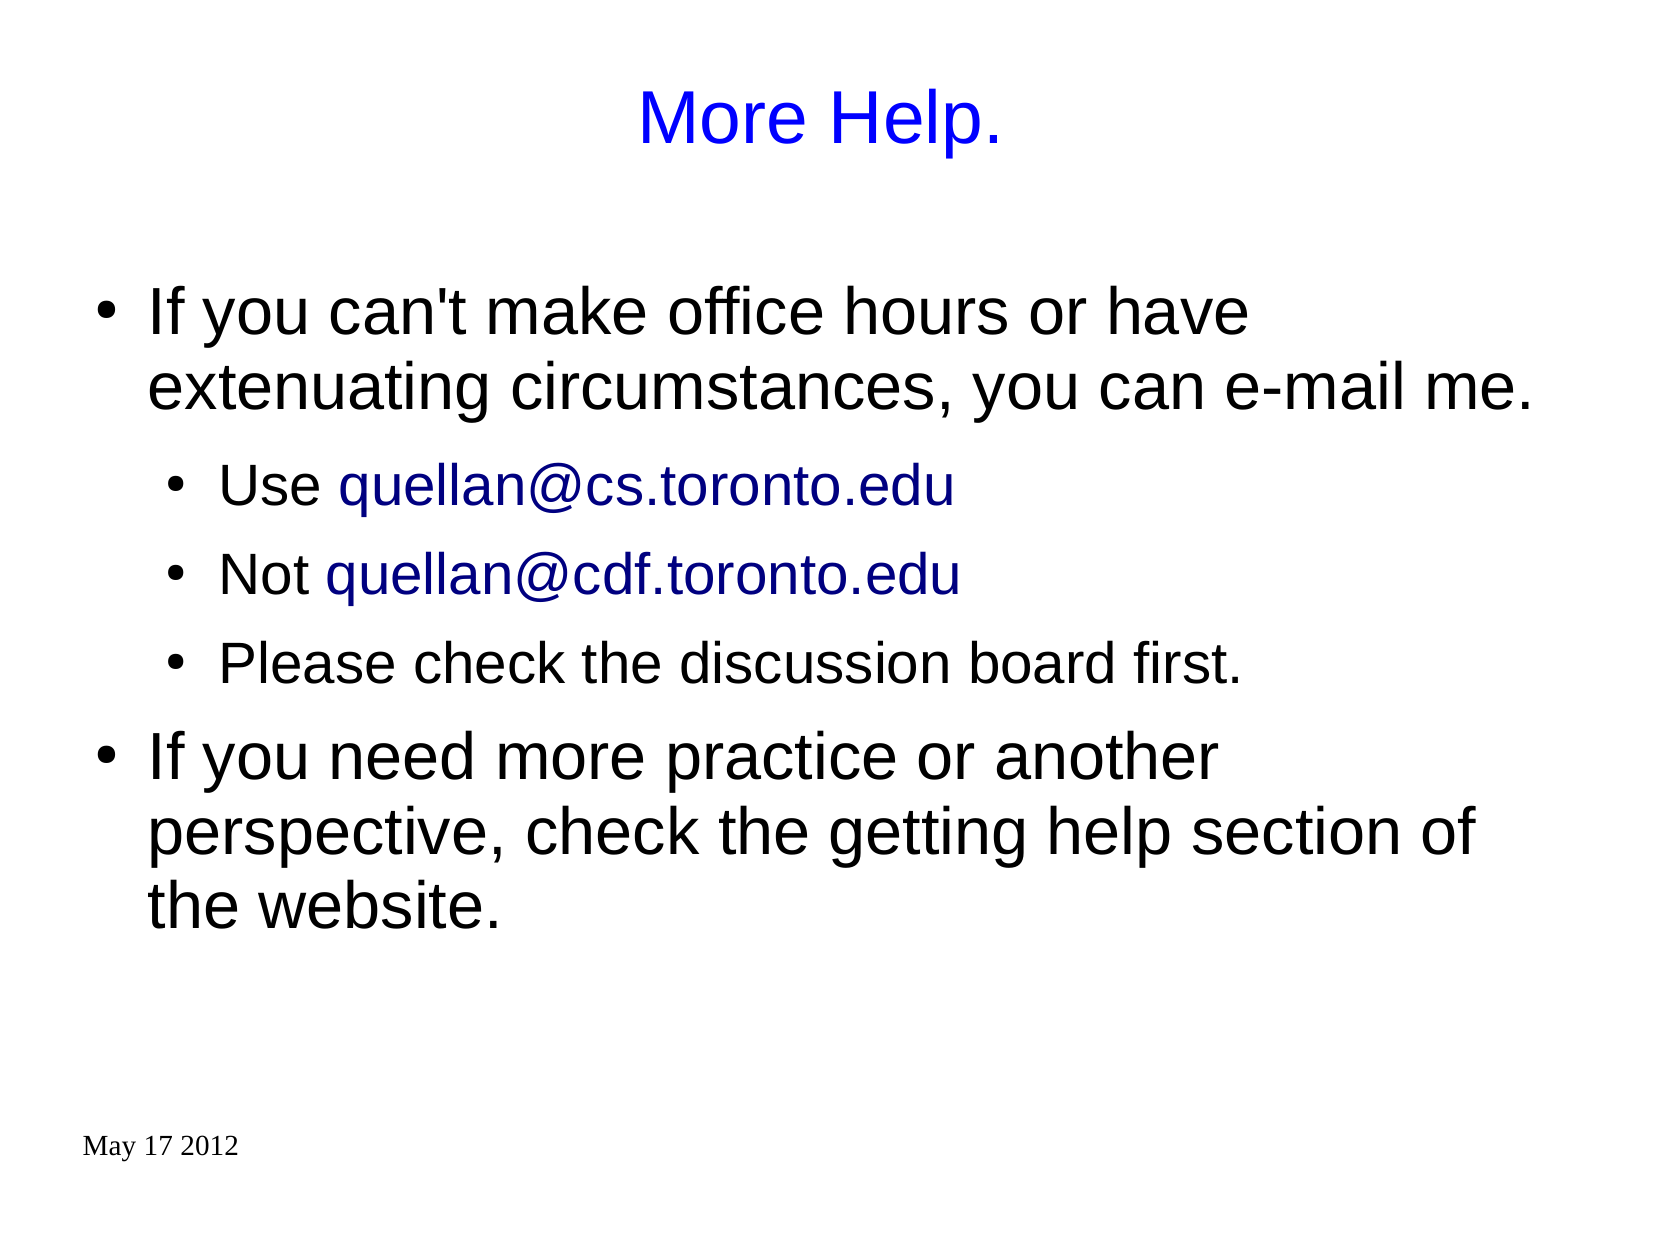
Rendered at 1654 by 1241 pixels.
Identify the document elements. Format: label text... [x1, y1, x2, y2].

title More Help. [76, 58, 1565, 178]
list If you can't make office hours or have extenuating circumstances, you can e-mail me. Use quellan@cs.toronto.edu Not quellan@cdf.toronto.edu Please check the discussion board first. If you need more practice or another perspective, check the getting help section of the website. [76, 274, 1565, 1093]
